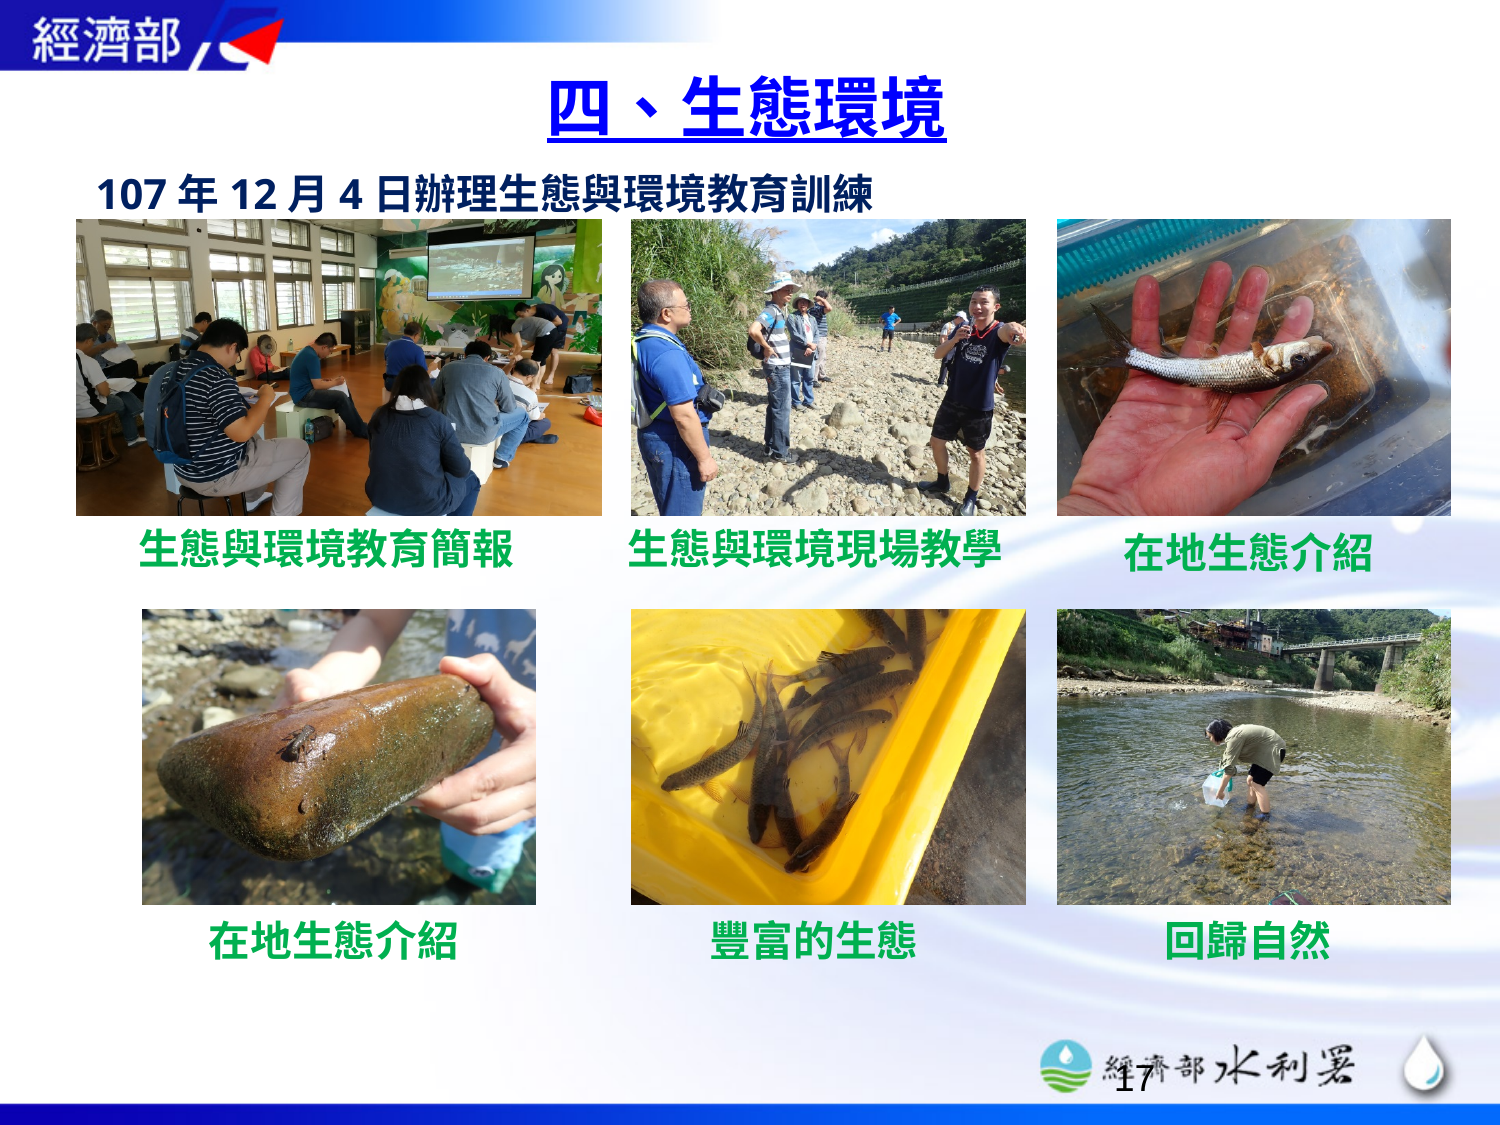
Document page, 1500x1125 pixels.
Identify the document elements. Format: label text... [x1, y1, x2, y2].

text_box 生態與環境教育簡報 [123, 515, 555, 581]
text_box 107年12月4日辦理生態與環境教育訓練 [80, 160, 1010, 226]
picture [0, 0, 1500, 1125]
text_box 在地生態介紹 [193, 907, 485, 973]
title 四、生態環境 [531, 60, 978, 153]
text_box 豐富的生態 [695, 907, 963, 973]
text_box 回歸自然 [1149, 907, 1359, 973]
text_box 在地生態介紹 [1108, 519, 1400, 584]
text_box 生態與環境現場教學 [612, 515, 1045, 581]
